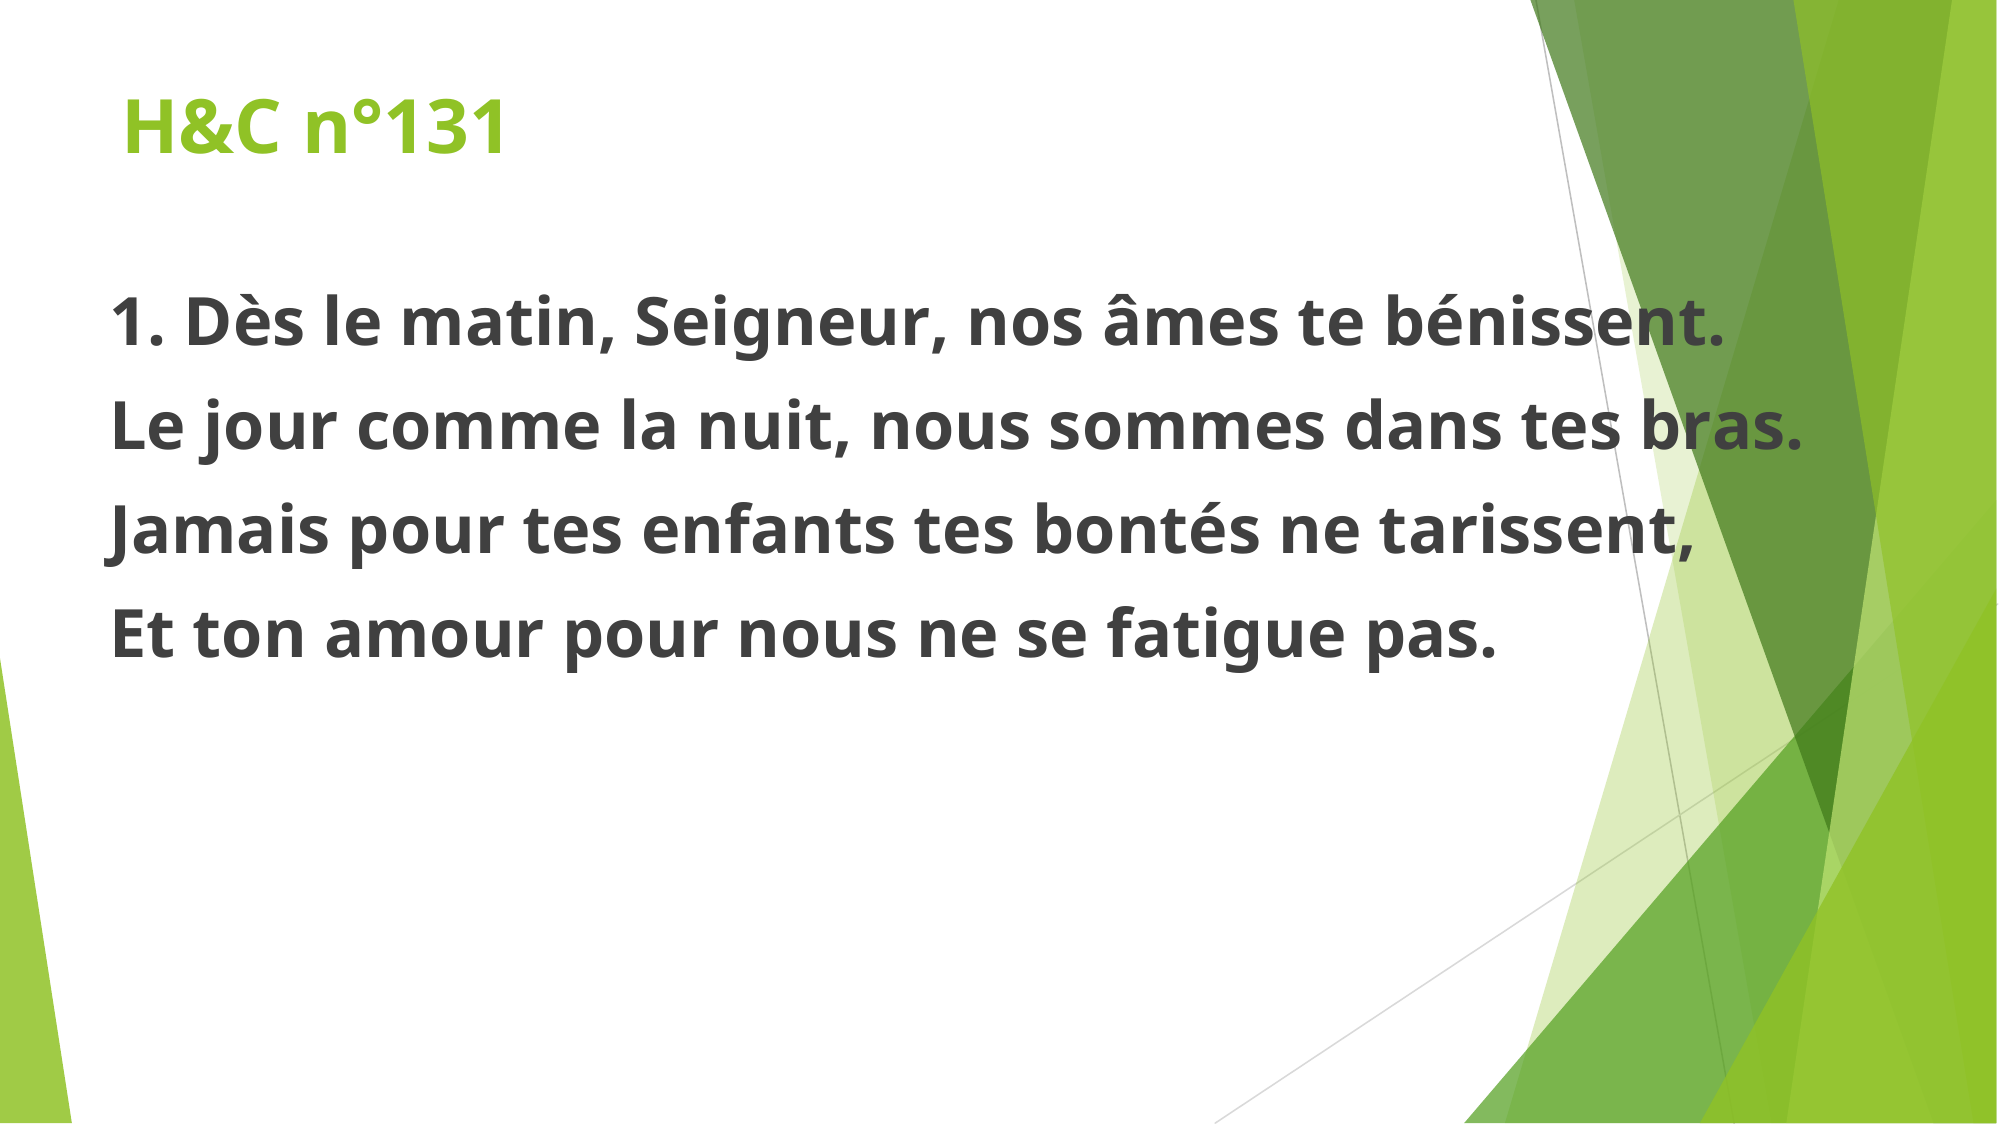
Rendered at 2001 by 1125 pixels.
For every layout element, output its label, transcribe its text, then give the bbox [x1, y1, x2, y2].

text_box 1. Dès le matin, Seigneur, nos âmes te bénissent. Le jour comme la nuit, nous sommes dans tes bras. Jamais pour tes enfants tes bontés ne tarissent, Et ton amour pour nous ne se fatigue pas. [94, 259, 2001, 1037]
text_box H&C n°131 [106, 70, 1522, 178]
